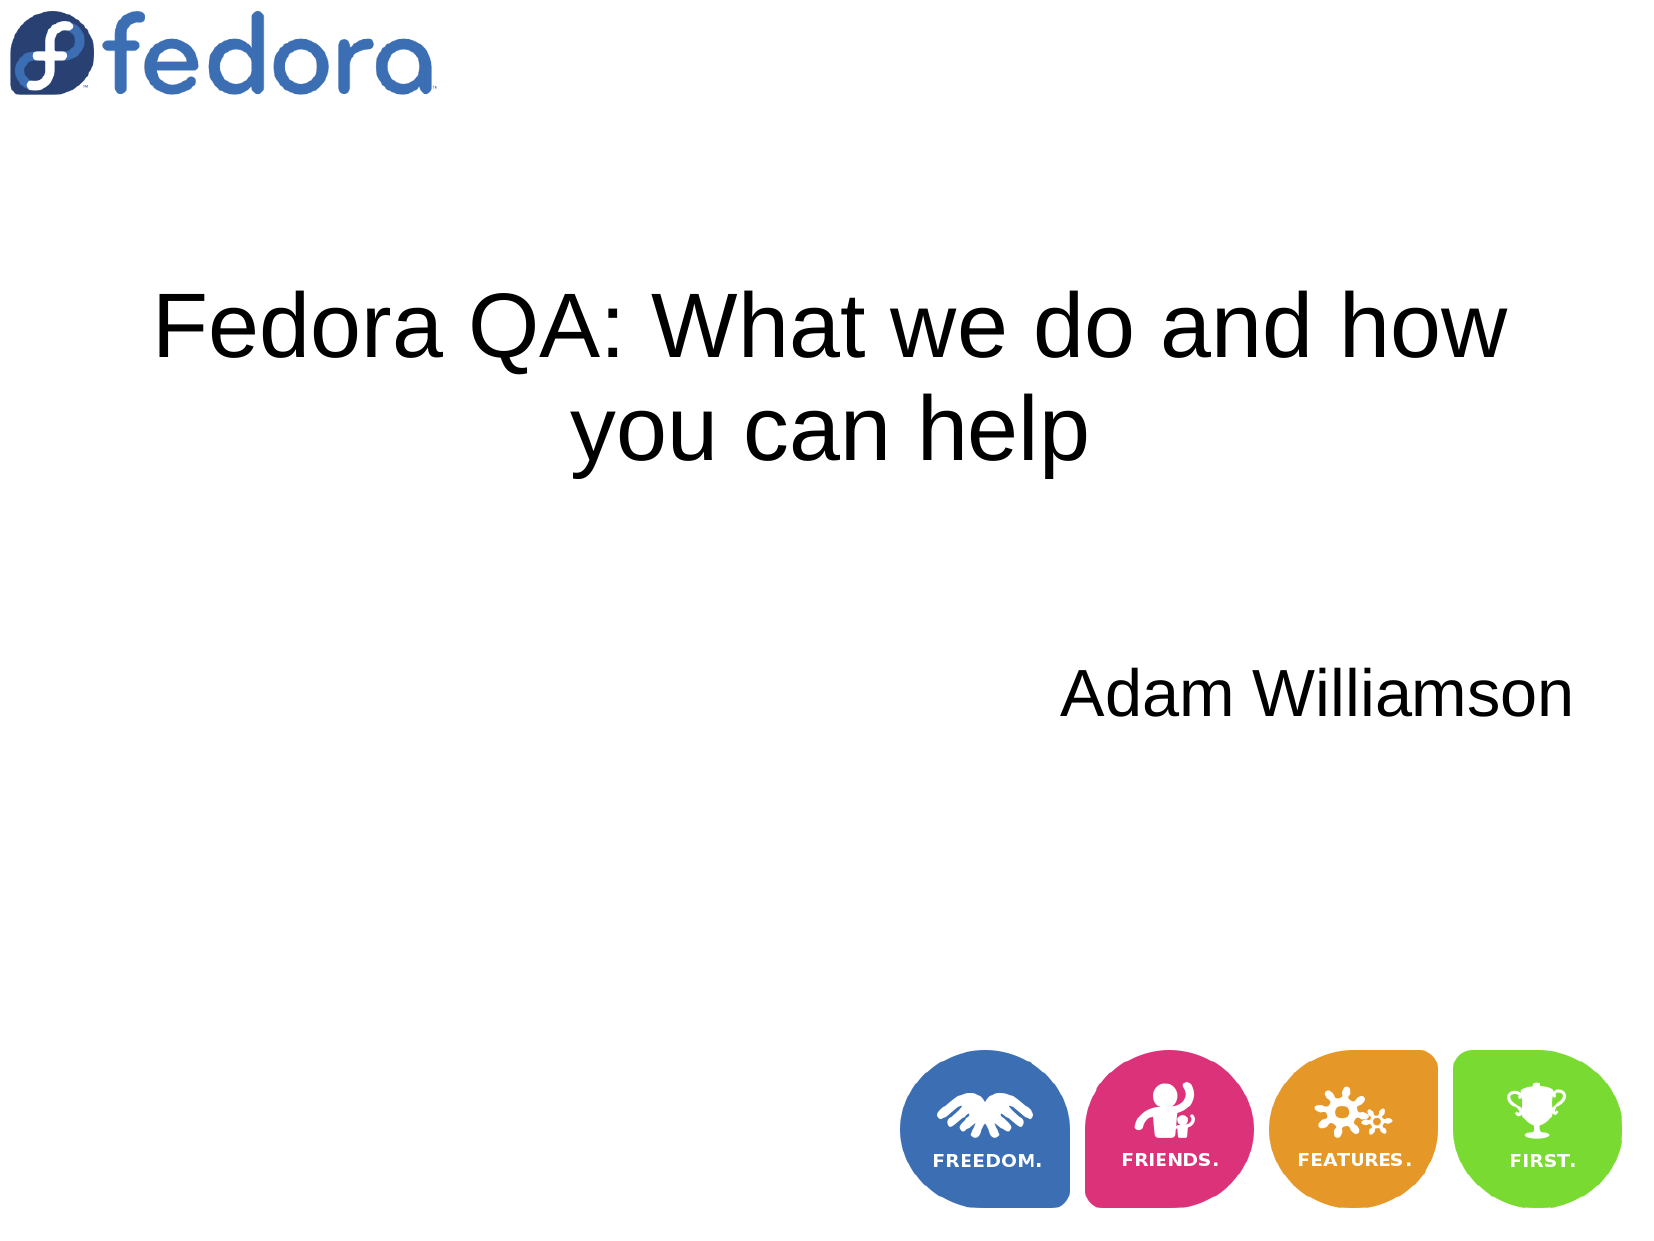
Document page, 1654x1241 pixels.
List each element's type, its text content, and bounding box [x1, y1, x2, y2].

picture [900, 1050, 1622, 1208]
subtitle Adam Williamson [641, 525, 1576, 788]
picture [10, 10, 437, 95]
title Fedora QA: What we do and how you can help [86, 262, 1576, 493]
